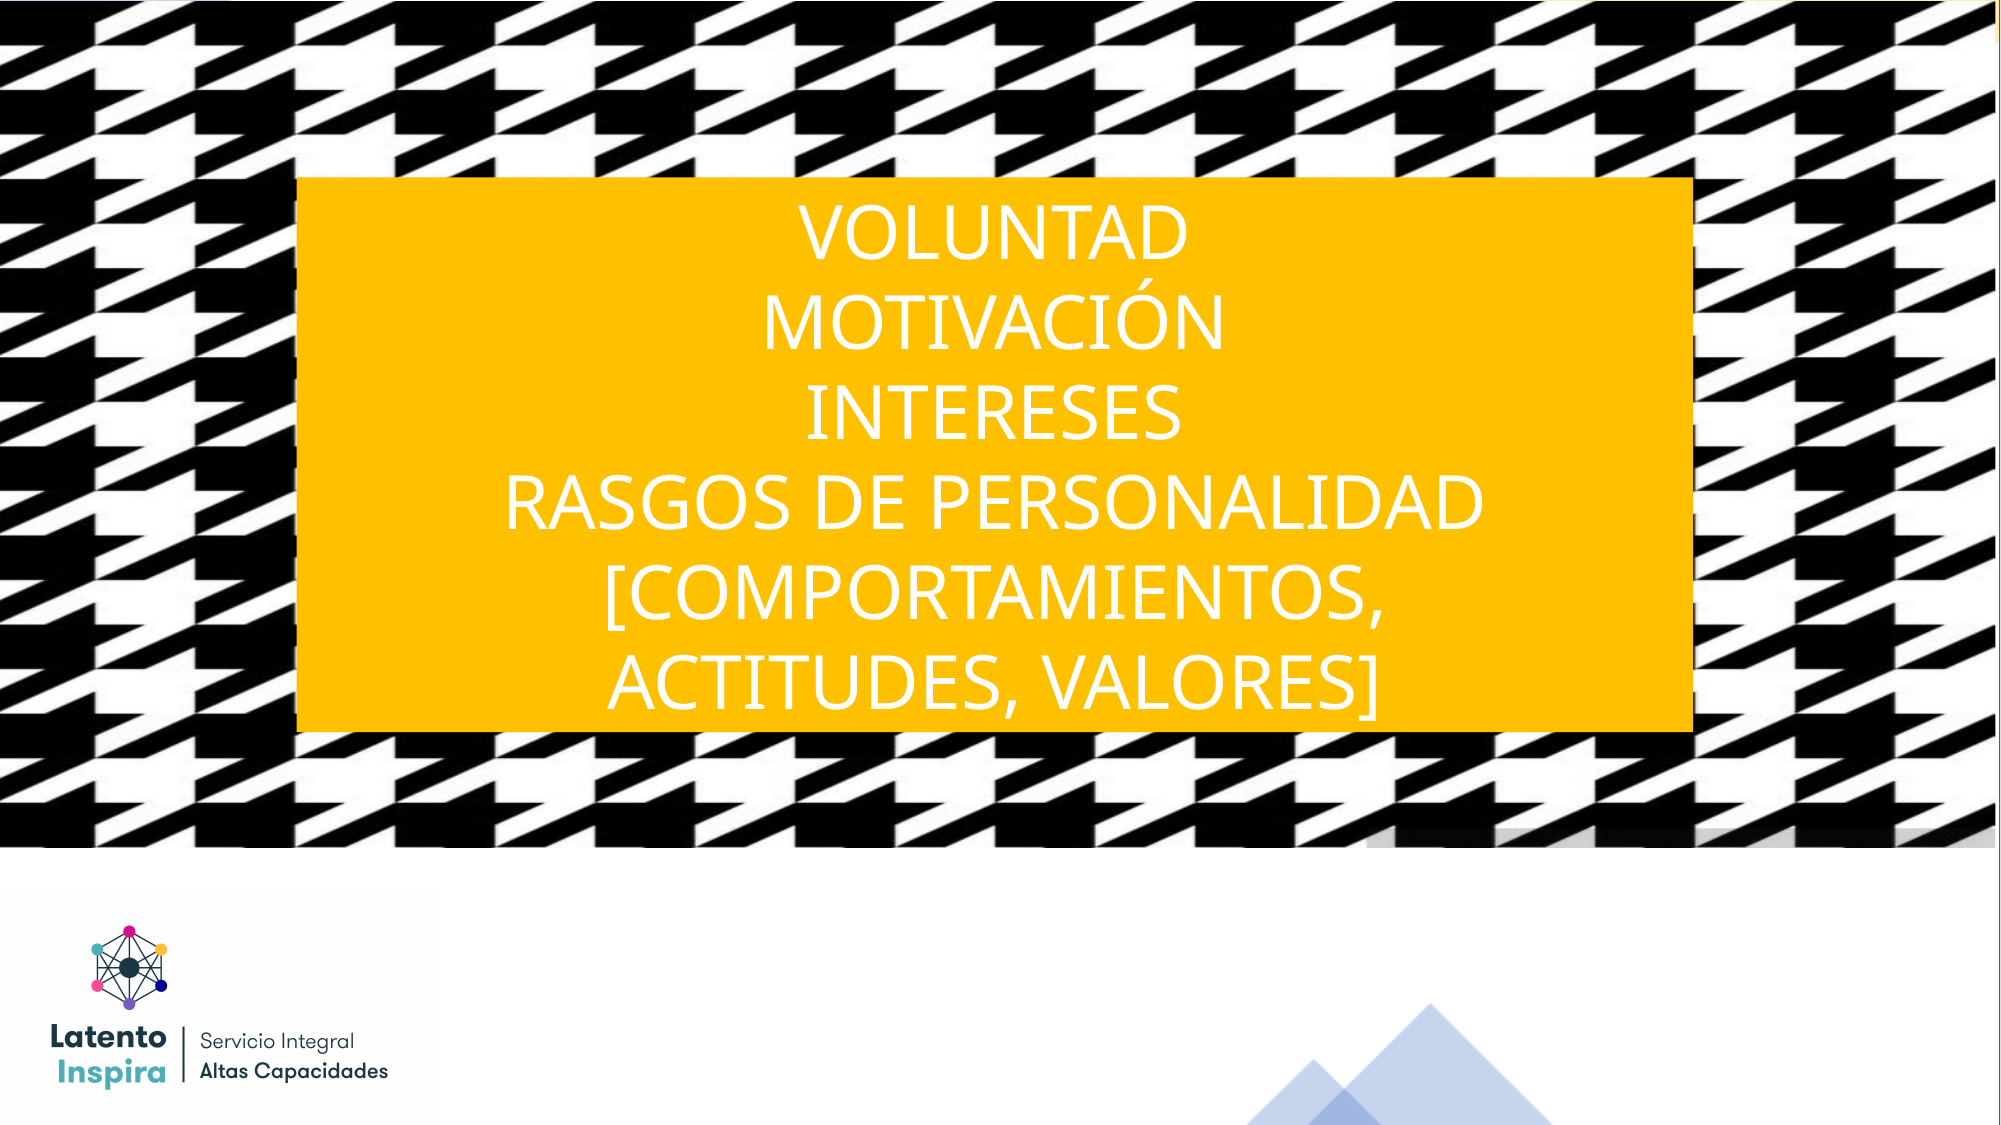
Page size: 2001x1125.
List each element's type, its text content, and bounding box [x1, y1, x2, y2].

picture [0, 0, 2001, 1125]
text_box VOLUNTAD MOTIVACIÓN INTERESES RASGOS DE PERSONALIDAD [COMPORTAMIENTOS, ACTITUDES, VALORES] [296, 177, 1694, 733]
